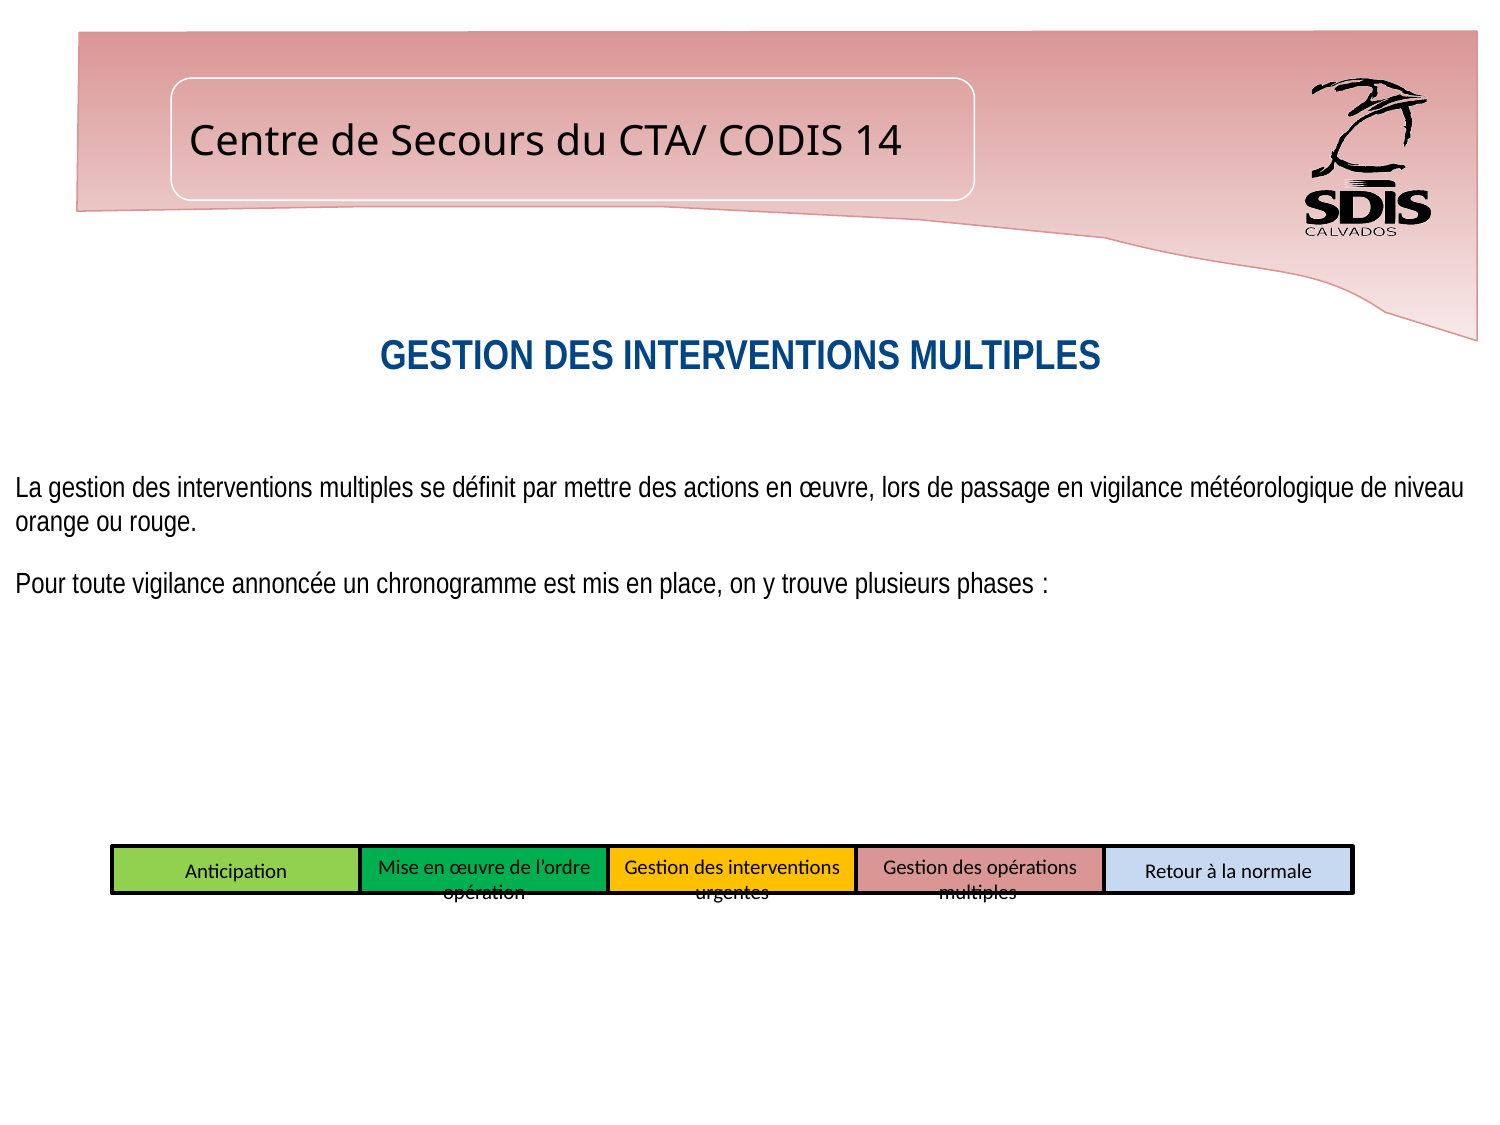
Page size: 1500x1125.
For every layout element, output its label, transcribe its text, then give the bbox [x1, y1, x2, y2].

text_box Gestion des interventions urgentes [608, 846, 856, 893]
text_box Mise en œuvre de l’ordre opération [360, 846, 608, 893]
text_box Gestion des opérations multiples [856, 846, 1104, 893]
text_box Centre de Secours du CTA/ CODIS 14 [171, 78, 975, 201]
text_box GESTION DES INTERVENTIONS MULTIPLES La gestion des interventions multiples se définit par mettre des actions en œuvre, lors de passage en vigilance météorologique de niveau orange ou rouge. Pour toute vigilance annoncée un chronogramme est mis en place, on y trouve plusieurs phases : [0, 322, 1500, 699]
text_box [76, 31, 1478, 322]
text_box Anticipation [112, 846, 360, 893]
text_box Retour à la normale [1104, 846, 1352, 893]
picture [1305, 78, 1431, 236]
